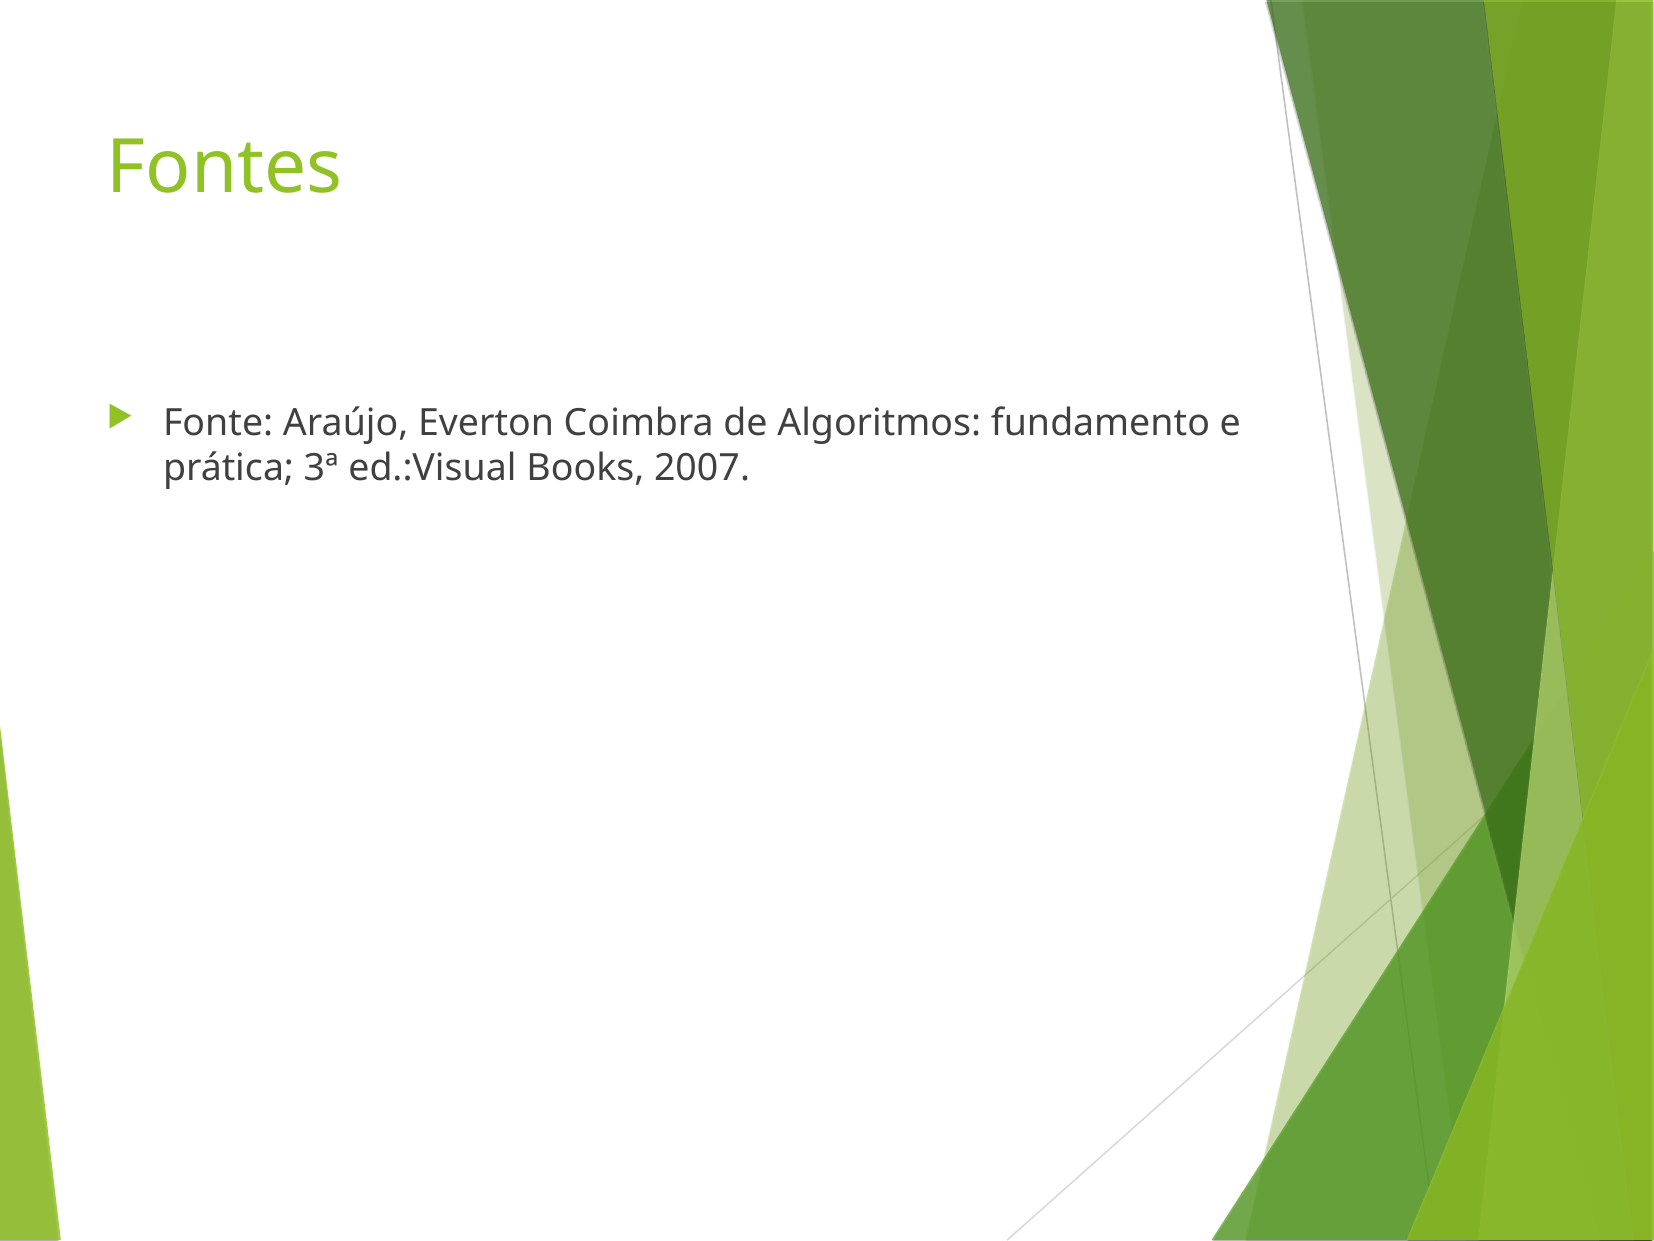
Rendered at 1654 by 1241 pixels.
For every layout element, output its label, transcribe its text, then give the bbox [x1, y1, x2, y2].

list Fonte: Araújo, Everton Coimbra de Algoritmos: fundamento e prática; 3ª ed.:Visual Books, 2007. [91, 390, 1258, 1093]
title Fontes [91, 110, 1258, 349]
